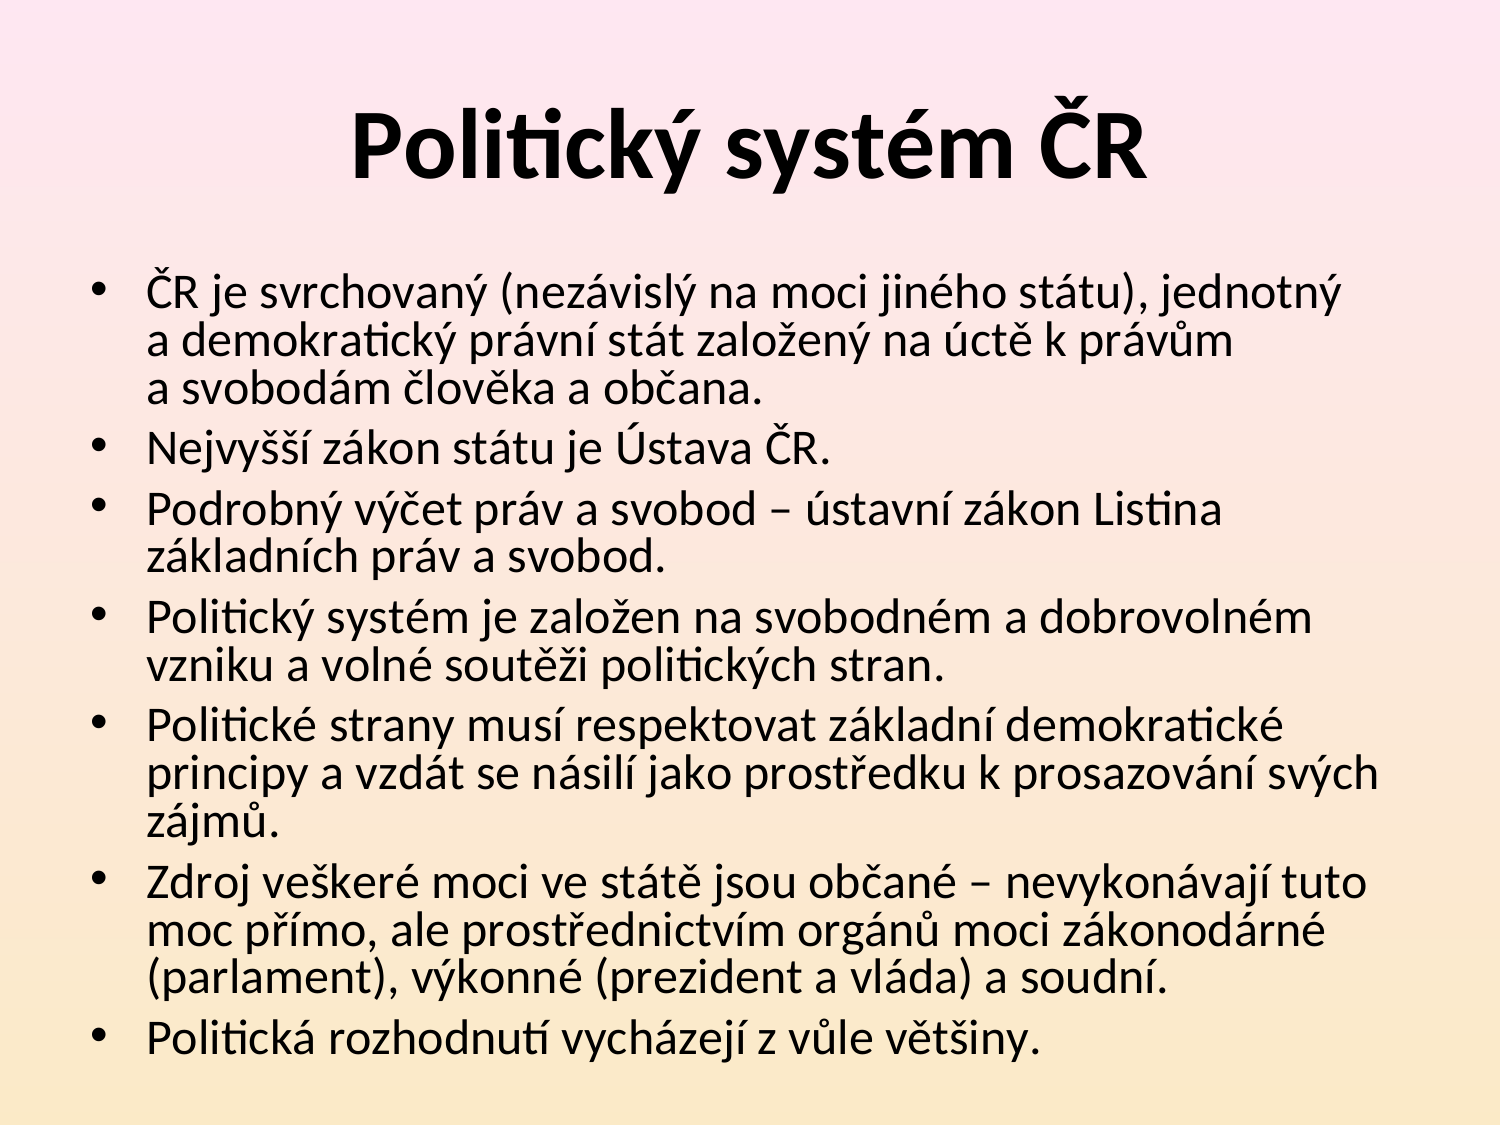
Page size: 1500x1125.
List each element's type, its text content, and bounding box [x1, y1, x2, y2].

list ČR je svrchovaný (nezávislý na moci jiného státu), jednotný a demokratický právní stát založený na úctě k právům a svobodám člověka a občana. Nejvyšší zákon státu je Ústava ČR. Podrobný výčet práv a svobod – ústavní zákon Listina základních práv a svobod. Politický systém je založen na svobodném a dobrovolném vzniku a volné soutěži politických stran. Politické strany musí respektovat základní demokratické principy a vzdát se násilí jako prostředku k prosazování svých zájmů. Zdroj veškeré moci ve státě jsou občané – nevykonávají tuto moc přímo, ale prostřednictvím orgánů moci zákonodárné (parlament), výkonné (prezident a vláda) a soudní. Politická rozhodnutí vycházejí z vůle většiny. [75, 262, 1426, 1125]
title Politický systém ČR [75, 45, 1426, 233]
